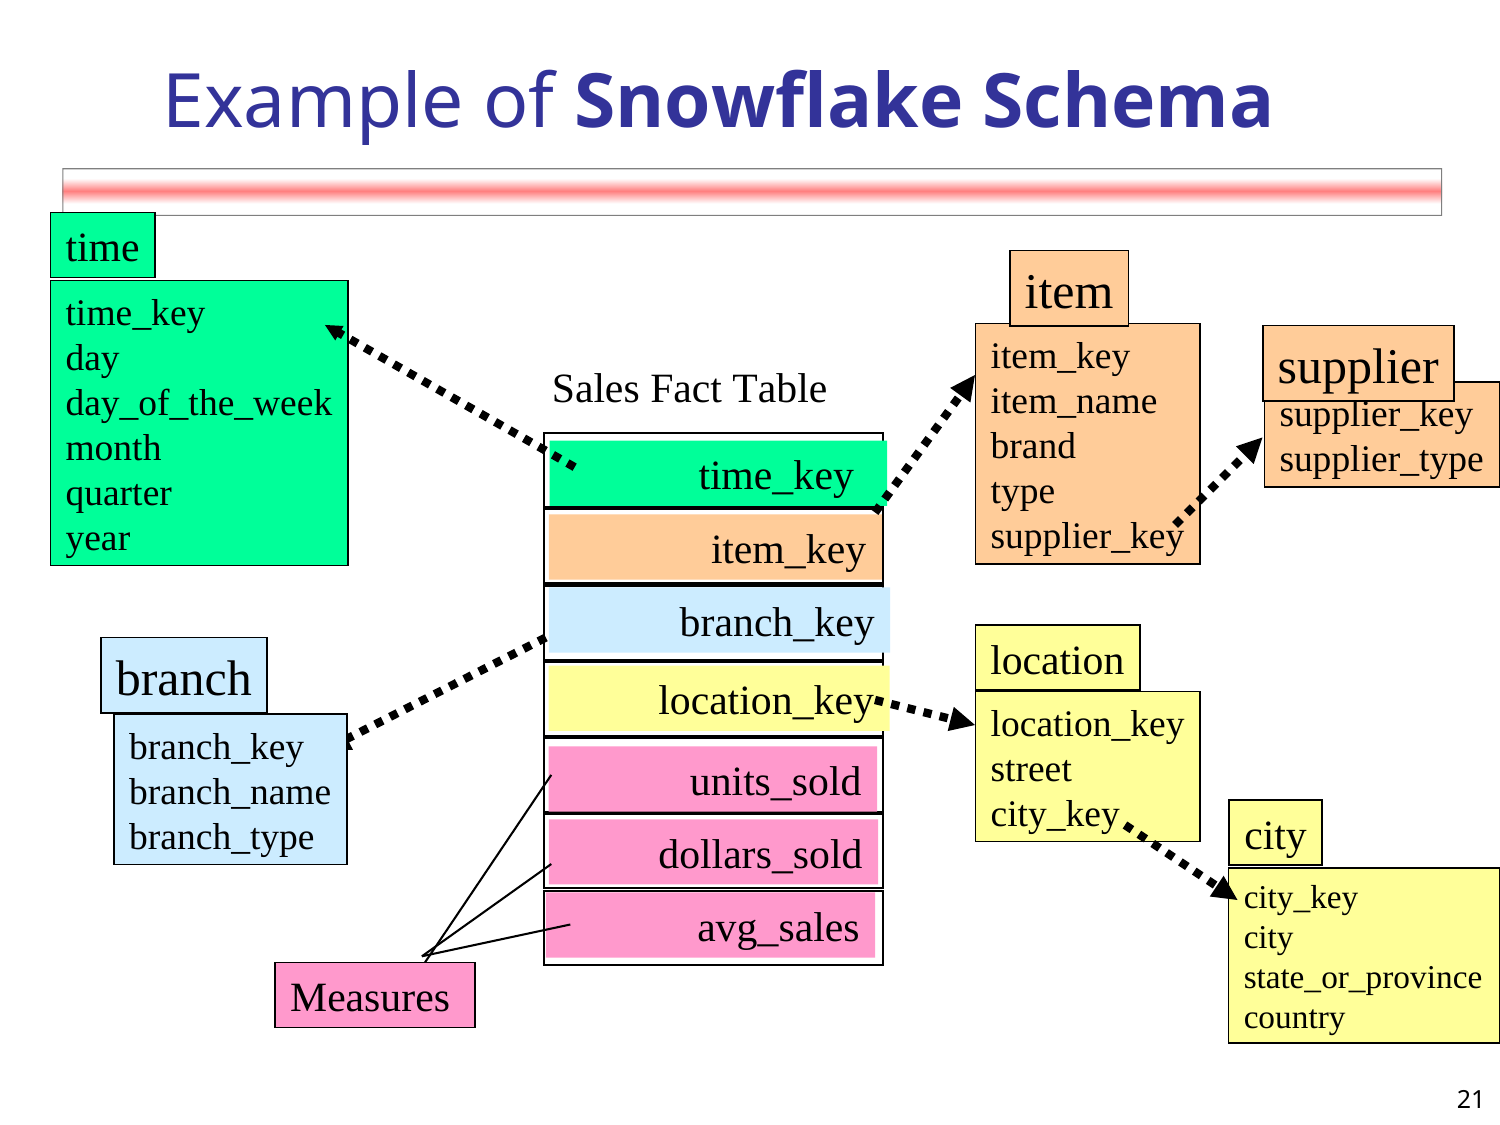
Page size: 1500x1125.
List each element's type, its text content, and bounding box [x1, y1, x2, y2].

text_box time [50, 212, 155, 278]
text_box Measures [275, 962, 475, 1028]
text_box location_key street city_key [975, 691, 1201, 842]
text_box city [1229, 800, 1323, 866]
title Example of Snowflake Schema [81, 44, 1357, 150]
text_box dollars_sold [548, 819, 879, 885]
text_box supplier [1262, 325, 1455, 401]
text_box Sales Fact Table [536, 353, 843, 419]
text_box units_sold [548, 746, 878, 812]
text_box <number> [1187, 1050, 1500, 1125]
text_box branch_key [548, 587, 891, 653]
text_box item [1009, 250, 1129, 326]
text_box location_key [548, 665, 890, 731]
text_box city_key city state_or_province country [1228, 868, 1500, 1044]
text_box supplier_key supplier_type [1264, 381, 1500, 488]
text_box time_key day day_of_the_week month quarter year [50, 280, 348, 566]
text_box branch_key branch_name branch_type [114, 714, 347, 865]
text_box branch [100, 637, 267, 713]
text_box time_key [549, 440, 888, 506]
text_box item_key [548, 514, 882, 580]
text_box location [975, 624, 1141, 691]
text_box item_key item_name brand type supplier_key [975, 323, 1200, 564]
text_box avg_sales [545, 892, 876, 958]
